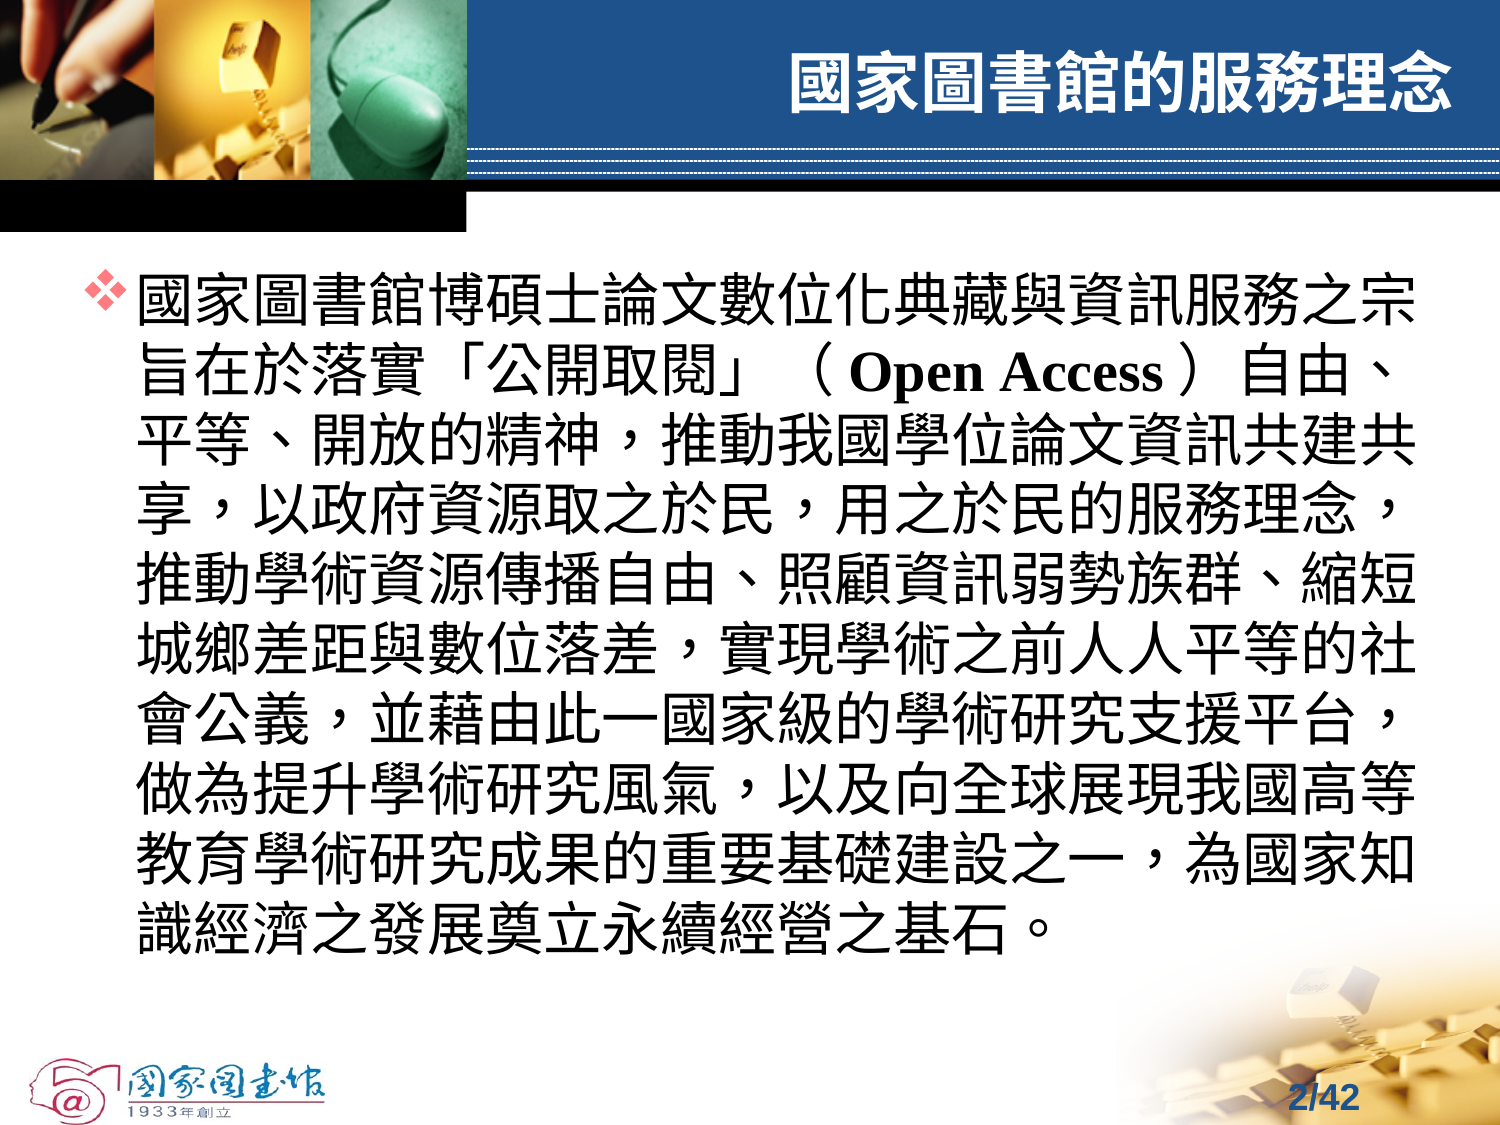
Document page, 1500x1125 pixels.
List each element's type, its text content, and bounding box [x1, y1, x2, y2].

title 國家圖書館的服務理念 [469, 24, 1470, 138]
list 國家圖書館博碩士論文數位化典藏與資訊服務之宗旨在於落實「公開取閱」（Open Access）自由、平等、開放的精神，推動我國學位論文資訊共建共享，以政府資源取之於民，用之於民的服務理念，推動學術資源傳播自由、照顧資訊弱勢族群、縮短城鄉差距與數位落差，實現學術之前人人平等的社會公義，並藉由此一國家級的學術研究支援平台，做為提升學術研究風氣，以及向全球展現我國高等教育學術研究成果的重要基礎建設之一，為國家知識經濟之發展奠立永續經營之基石。 [64, 255, 1440, 1047]
picture [29, 1058, 325, 1125]
